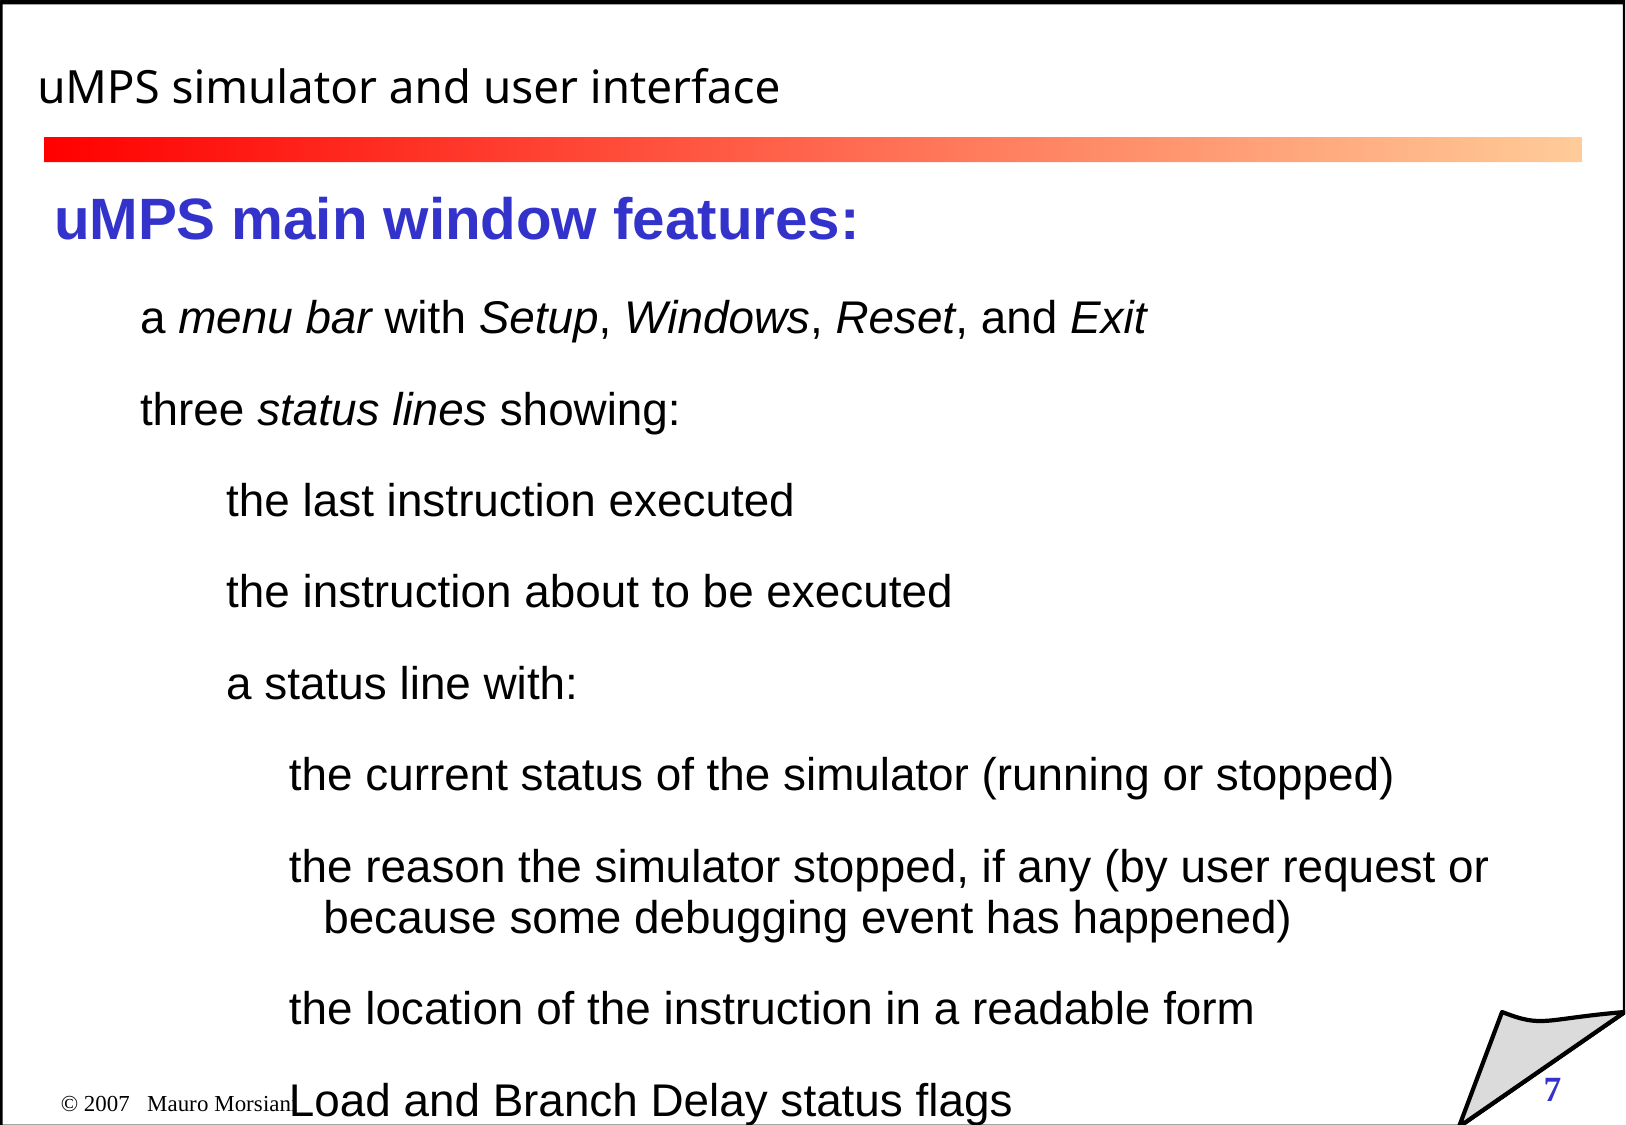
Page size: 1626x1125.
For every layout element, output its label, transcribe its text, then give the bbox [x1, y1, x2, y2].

title uMPS simulator and user interface [37, 44, 1588, 131]
list uMPS main window features: a menu bar with Setup, Windows, Reset, and Exit three status lines showing: the last instruction executed the instruction about to be executed a status line with: the current status of the simulator (running or stopped) the reason the simulator stopped, if any (by user request or because some debugging event has happened) the location of the instruction in a readable form Load and Branch Delay status flags [54, 187, 1571, 1125]
